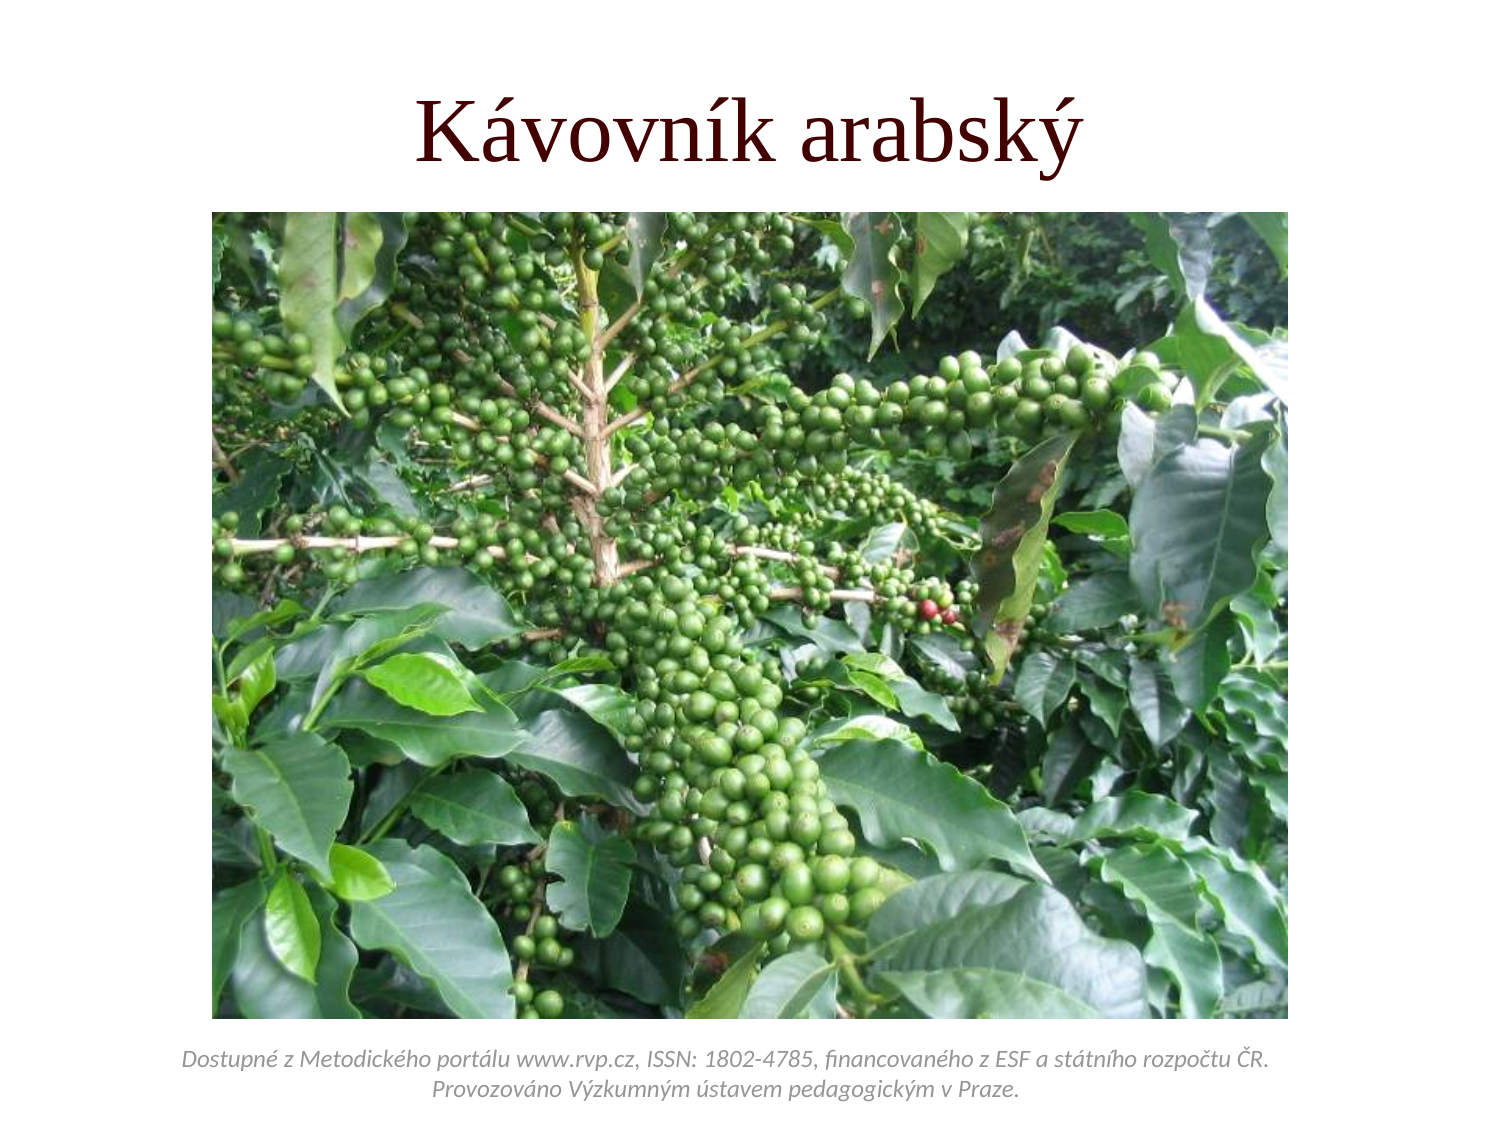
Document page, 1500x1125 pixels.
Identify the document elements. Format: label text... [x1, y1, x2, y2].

text_box Dostupné z Metodického portálu www.rvp.cz, ISSN: 1802-4785, financovaného z ESF a státního rozpočtu ČR. Provozováno Výzkumným ústavem pedagogickým v Praze. [105, 1042, 1348, 1103]
text_box [212, 212, 1288, 1019]
title Kávovník arabský [75, 0, 1426, 188]
